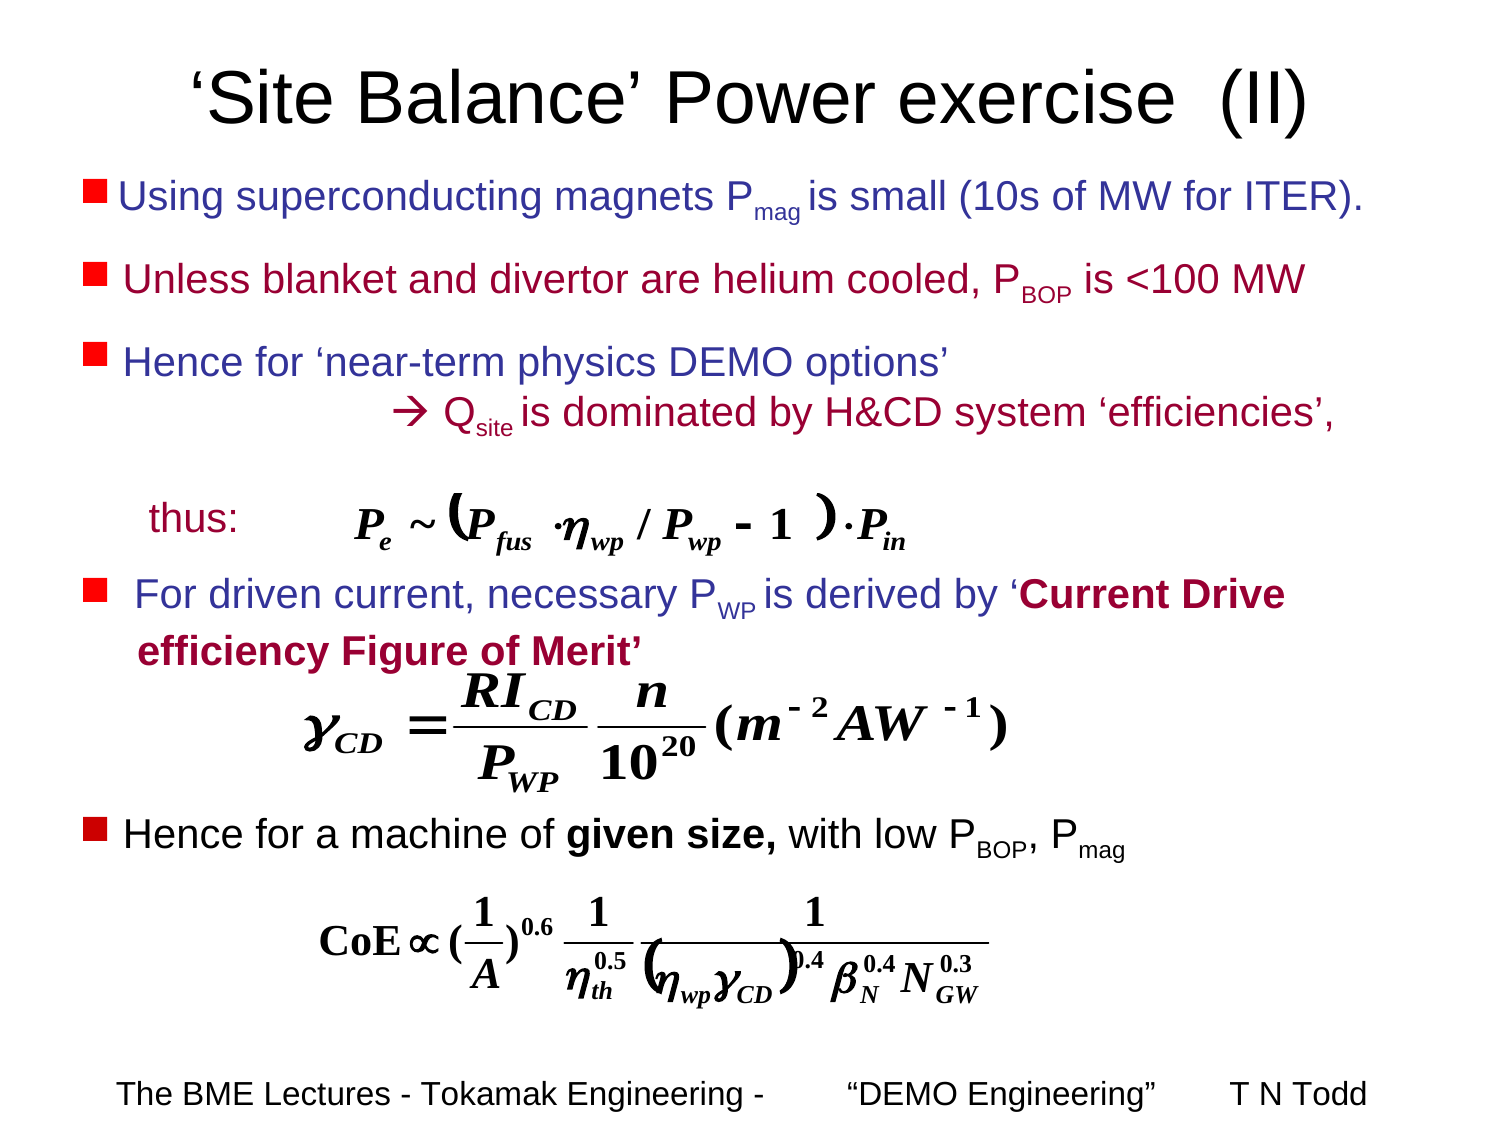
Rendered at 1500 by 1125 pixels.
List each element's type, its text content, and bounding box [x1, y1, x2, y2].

chart [344, 493, 915, 566]
chart [293, 654, 1017, 798]
text_box ‘Site Balance’ Power exercise (II) [75, 19, 1426, 160]
chart [312, 881, 999, 1018]
text_box Using superconducting magnets Pmag is small (10s of MW for ITER). Unless blanket and divertor are helium cooled, PBOP is <100 MW Hence for ‘near-term physics DEMO options’  Qsite is dominated by H&CD system ‘efficiencies’, thus: For driven current, necessary PWP is derived by ‘Current Drive efficiency Figure of Merit’ [64, 160, 1441, 682]
text_box Hence for a machine of given size, with low PBOP, Pmag [64, 798, 1353, 872]
